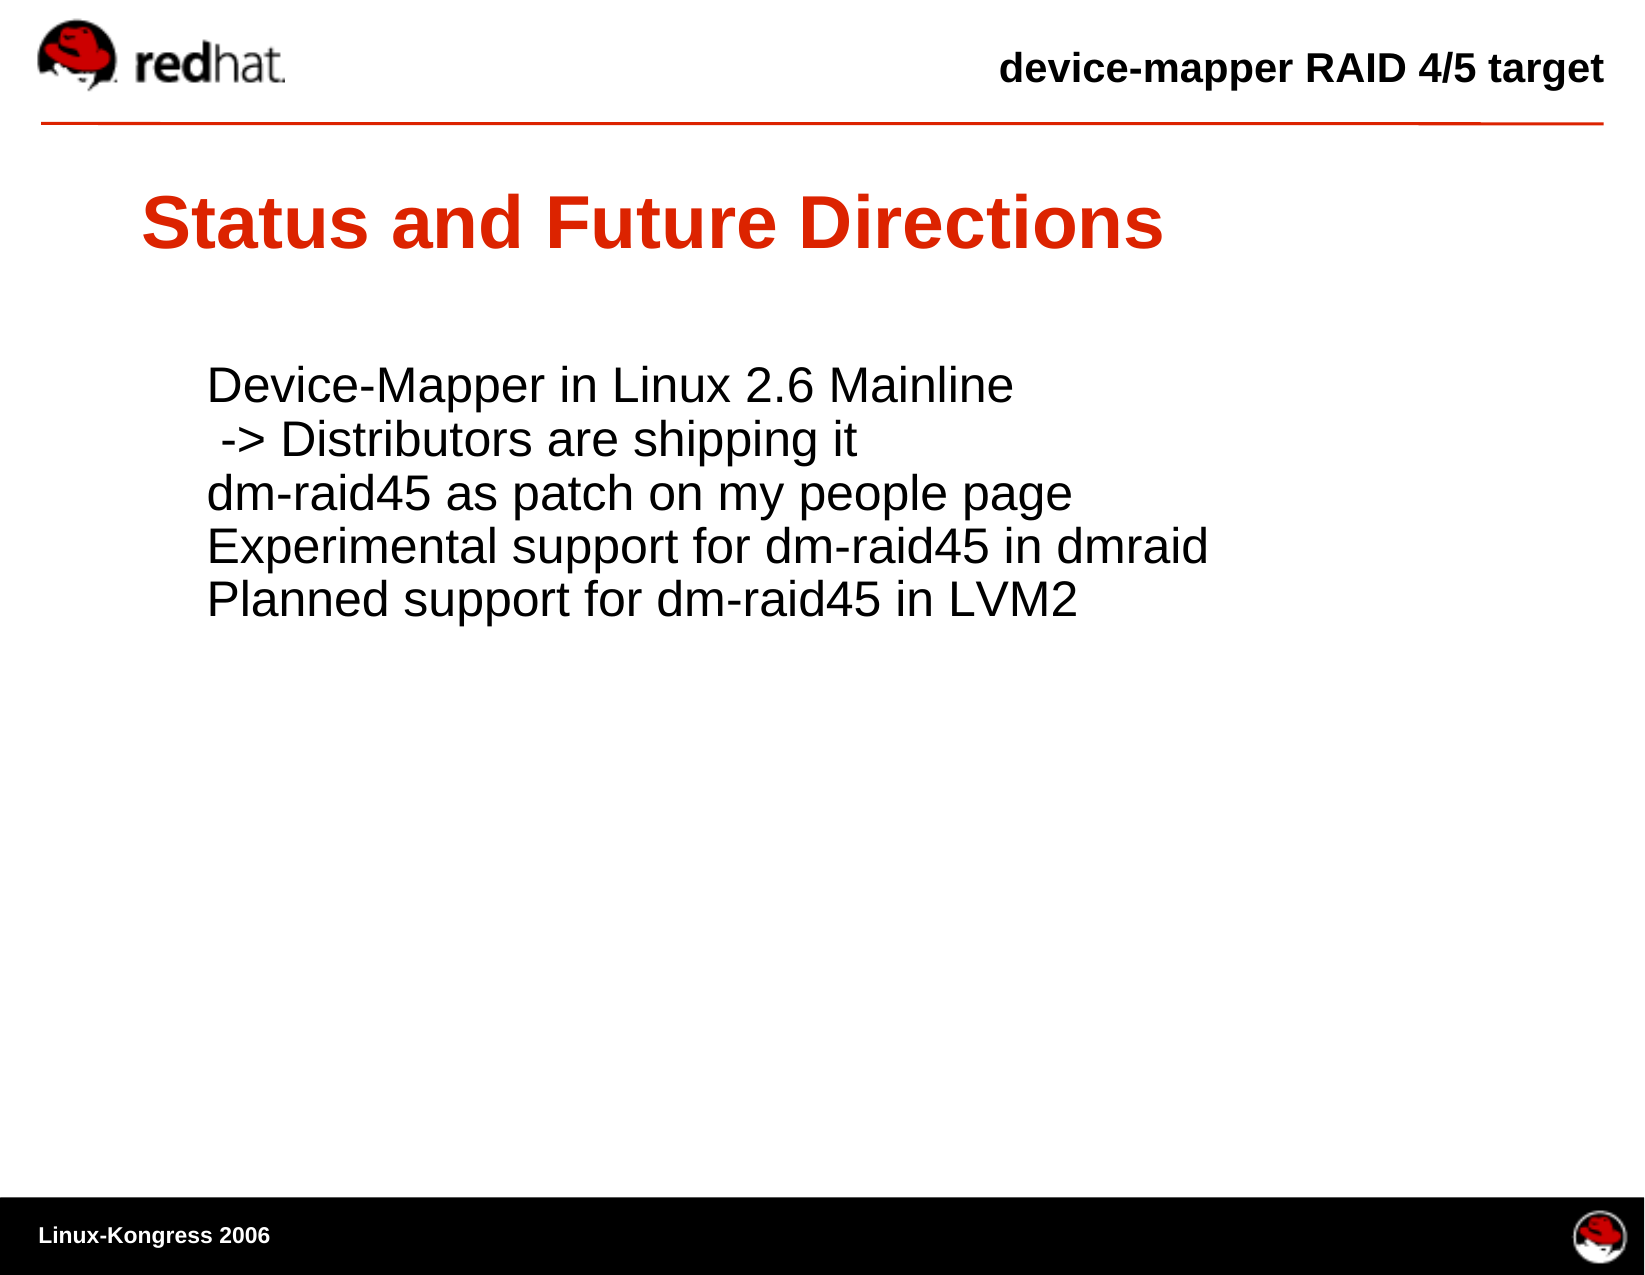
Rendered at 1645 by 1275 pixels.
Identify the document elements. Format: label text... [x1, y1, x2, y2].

text_box Status and Future Directions [141, 180, 642, 275]
text_box device-mapper RAID 4/5 target [959, 44, 1605, 97]
picture [1568, 1207, 1632, 1270]
text_box Device-Mapper in Linux 2.6 Mainline -> Distributors are shipping it dm-raid45 as patch on my people page Experimental support for dm-raid45 in dmraid Planned support for dm-raid45 in LVM2 [192, 360, 1627, 501]
picture [36, 17, 285, 102]
text_box Linux-Kongress 2006 [38, 1222, 382, 1252]
text_box [0, 1197, 1645, 1275]
